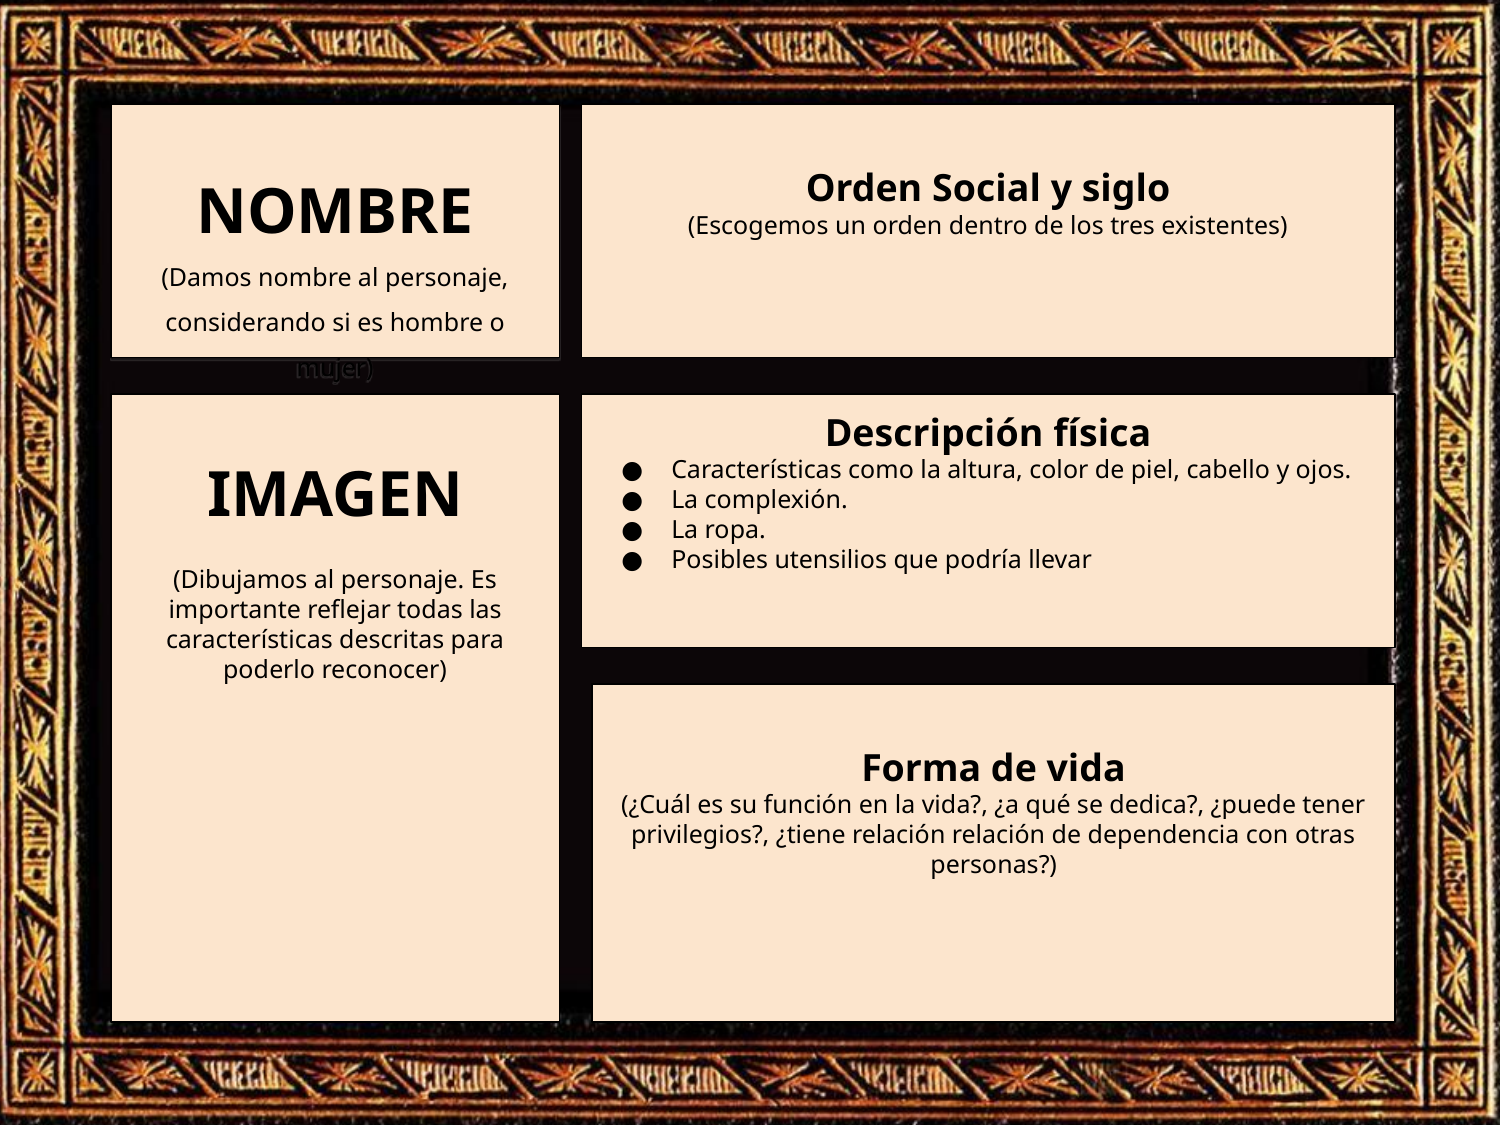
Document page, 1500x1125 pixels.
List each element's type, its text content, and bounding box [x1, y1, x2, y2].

text_box Descripción física Características como la altura, color de piel, cabello y ojos. La complexión. La ropa. Posibles utensilios que podría llevar [581, 393, 1396, 648]
text_box Forma de vida (¿Cuál es su función en la vida?, ¿a qué se dedica?, ¿puede tener privilegios?, ¿tiene relación relación de dependencia con otras personas?) [592, 683, 1396, 1022]
text_box IMAGEN (Dibujamos al personaje. Es importante reflejar todas las características descritas para poderlo reconocer) [111, 393, 560, 1022]
picture [0, 0, 1500, 1125]
text_box Orden Social y siglo (Escogemos un orden dentro de los tres existentes) [581, 104, 1396, 358]
text_box NOMBRE (Damos nombre al personaje, considerando si es hombre o mujer) [111, 104, 560, 358]
